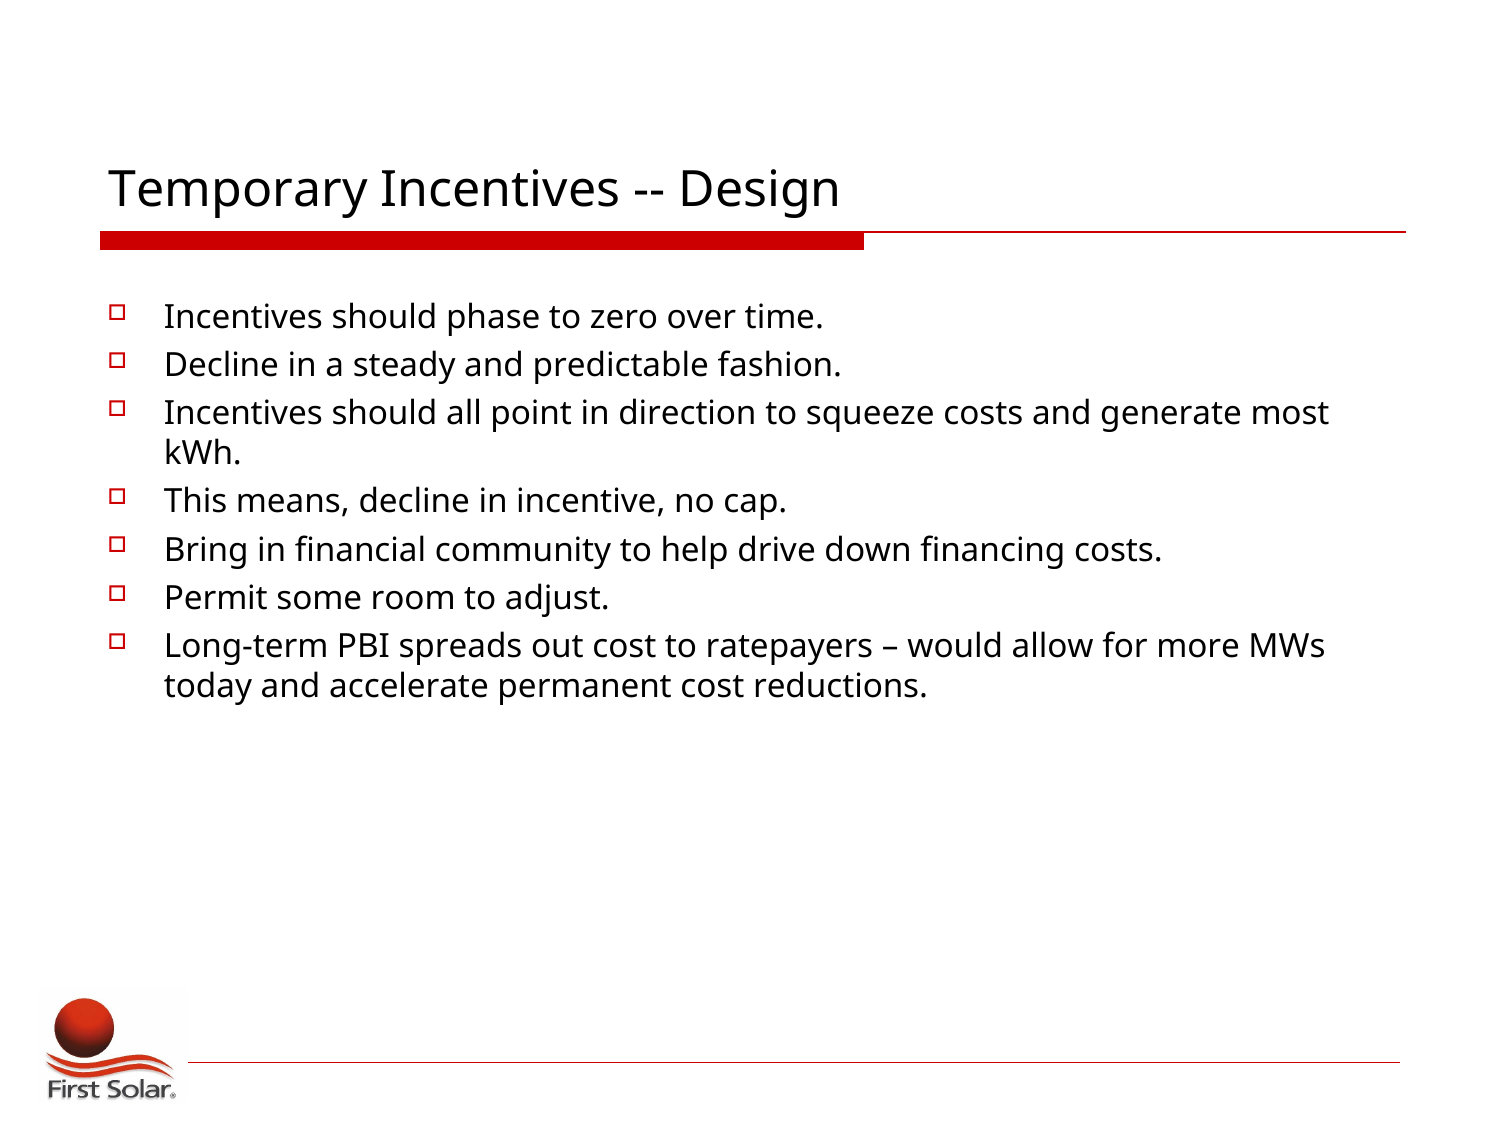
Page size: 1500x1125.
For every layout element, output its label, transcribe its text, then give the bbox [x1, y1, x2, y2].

list Incentives should phase to zero over time. Decline in a steady and predictable fashion. Incentives should all point in direction to squeeze costs and generate most kWh. This means, decline in incentive, no cap. Bring in financial community to help drive down financing costs. Permit some room to adjust. Long-term PBI spreads out cost to ratepayers – would allow for more MWs today and accelerate permanent cost reductions. [92, 287, 1406, 1025]
picture [37, 987, 188, 1103]
title Temporary Incentives -- Design [94, 24, 1407, 225]
